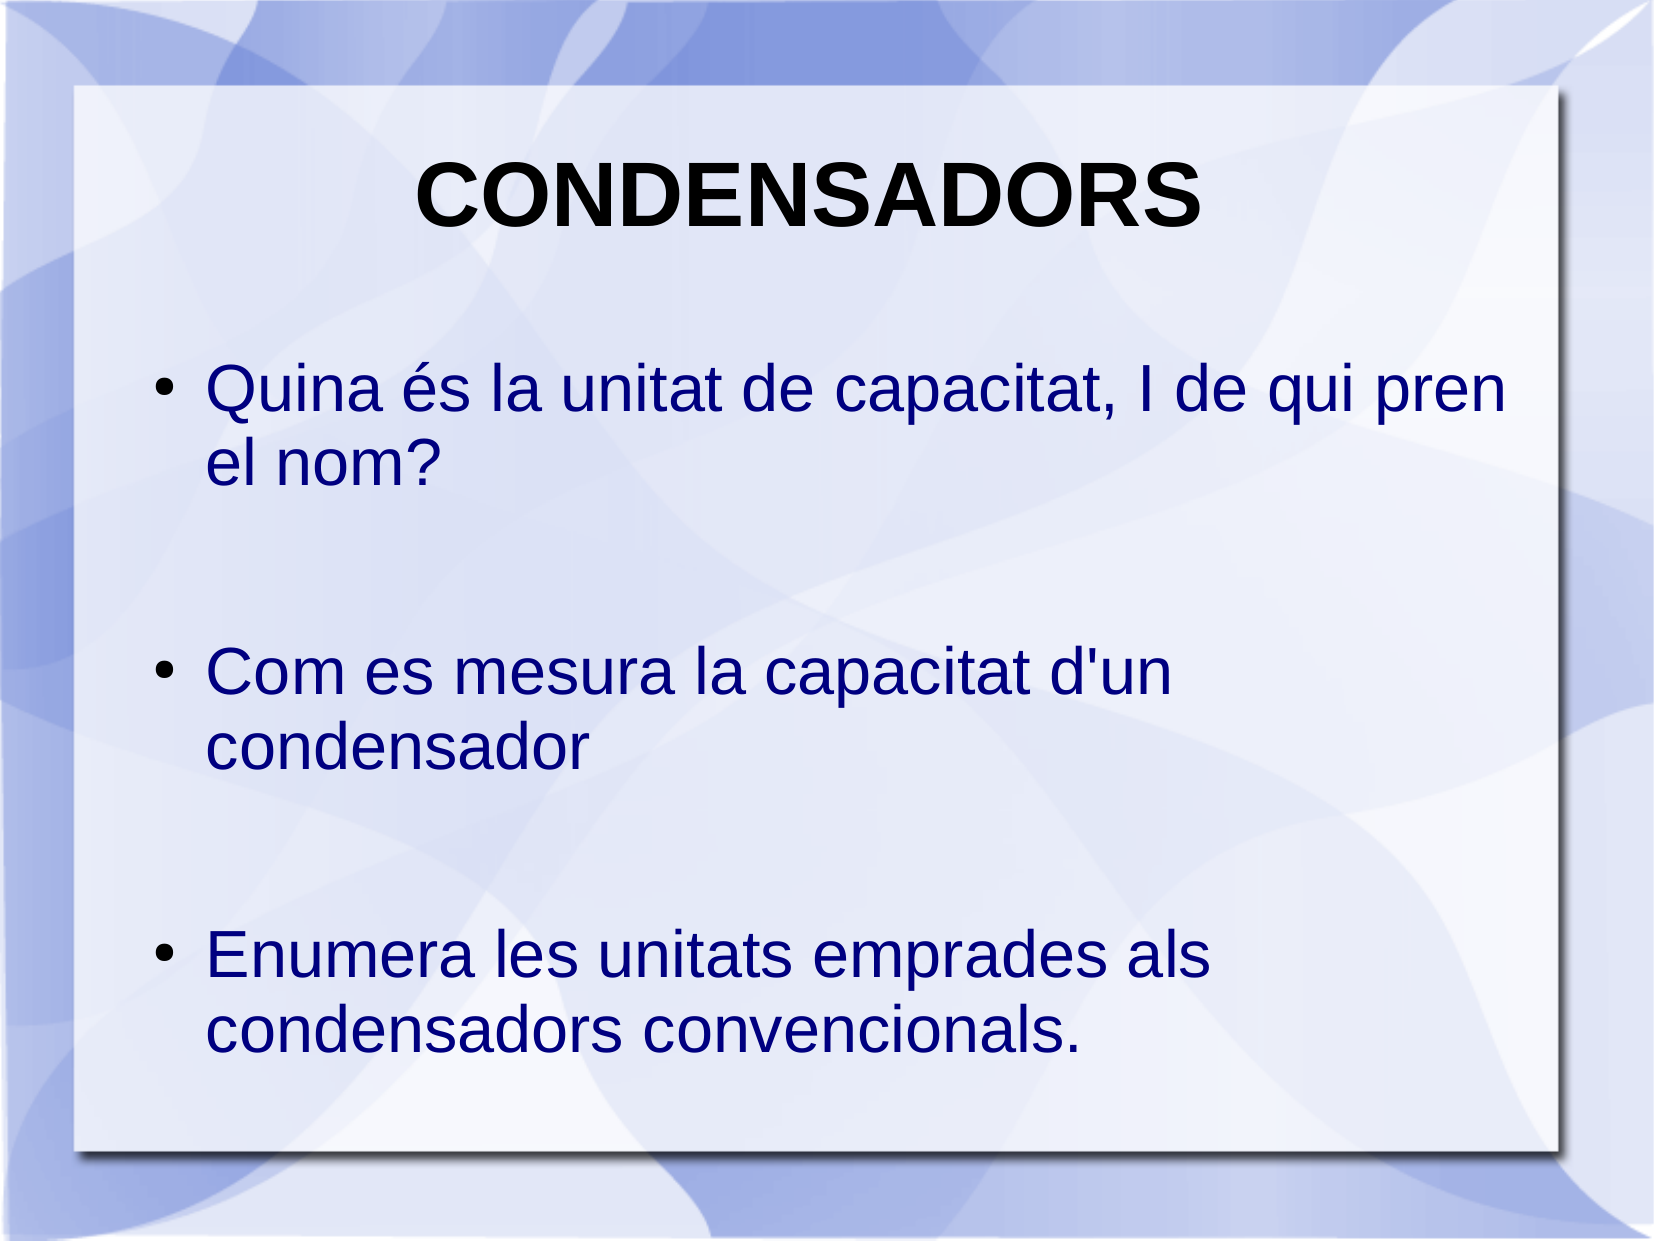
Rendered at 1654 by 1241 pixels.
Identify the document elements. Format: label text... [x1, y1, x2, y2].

picture [0, 0, 1654, 1241]
list Quina és la unitat de capacitat, I de qui pren el nom? Com es mesura la capacitat d'un condensador Enumera les unitats emprades als condensadors convencionals. [134, 350, 1516, 1133]
title CONDENSADORS [82, 90, 1536, 298]
